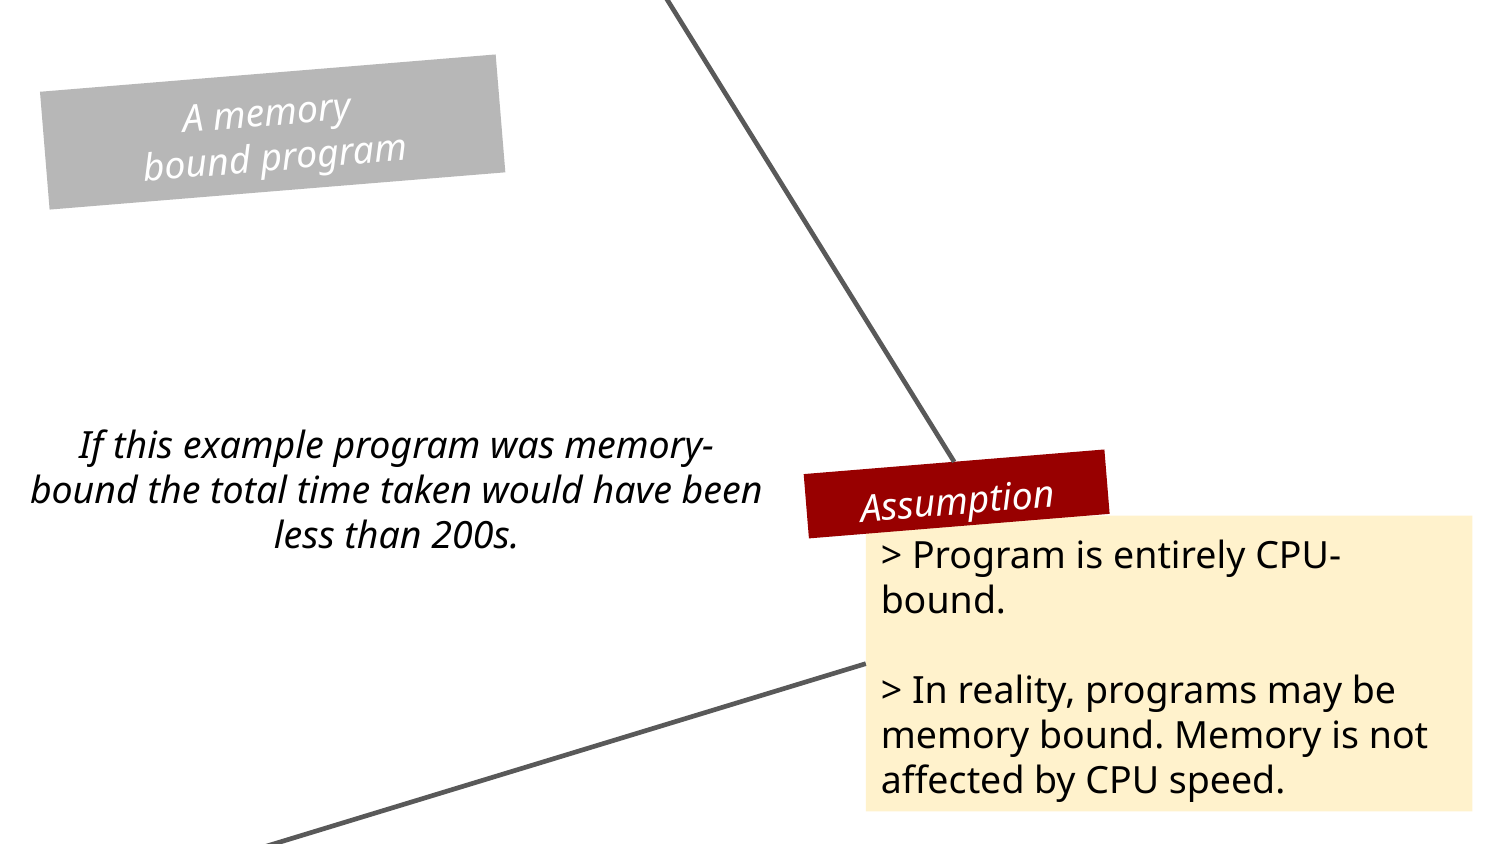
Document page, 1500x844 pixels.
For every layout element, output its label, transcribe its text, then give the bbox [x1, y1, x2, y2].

text_box If this example program was memory-bound the total time taken would have been less than 200s. [12, 461, 782, 516]
text_box A memory bound program [39, 54, 506, 210]
text_box > Program is entirely CPU-bound. > In reality, programs may be memory bound. Memory is not affected by CPU speed. [865, 515, 1473, 812]
text_box Assumption [803, 449, 1110, 539]
